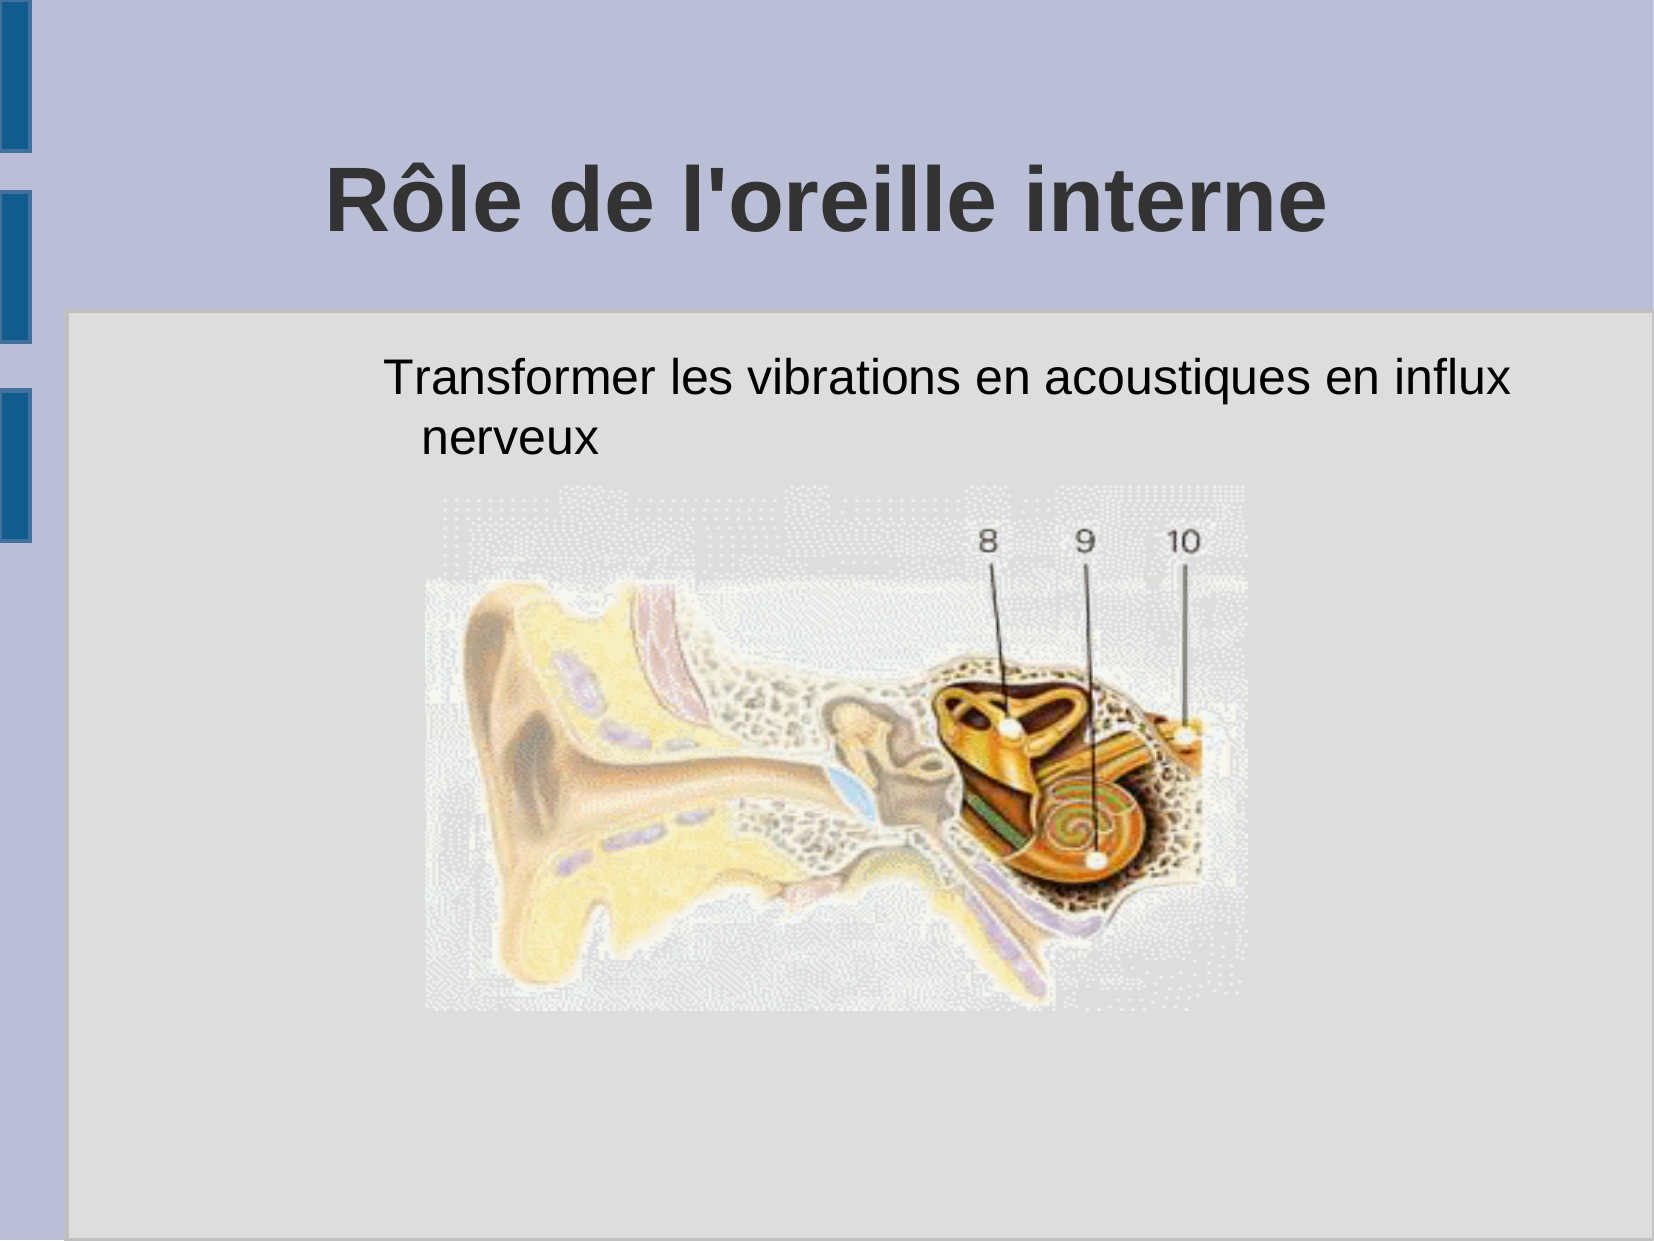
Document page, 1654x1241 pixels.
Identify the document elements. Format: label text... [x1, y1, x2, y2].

picture [425, 484, 1248, 1011]
title Rôle de l'oreille interne [121, 91, 1534, 299]
list Transformer les vibrations en acoustiques en influx nerveux [121, 344, 1536, 1127]
